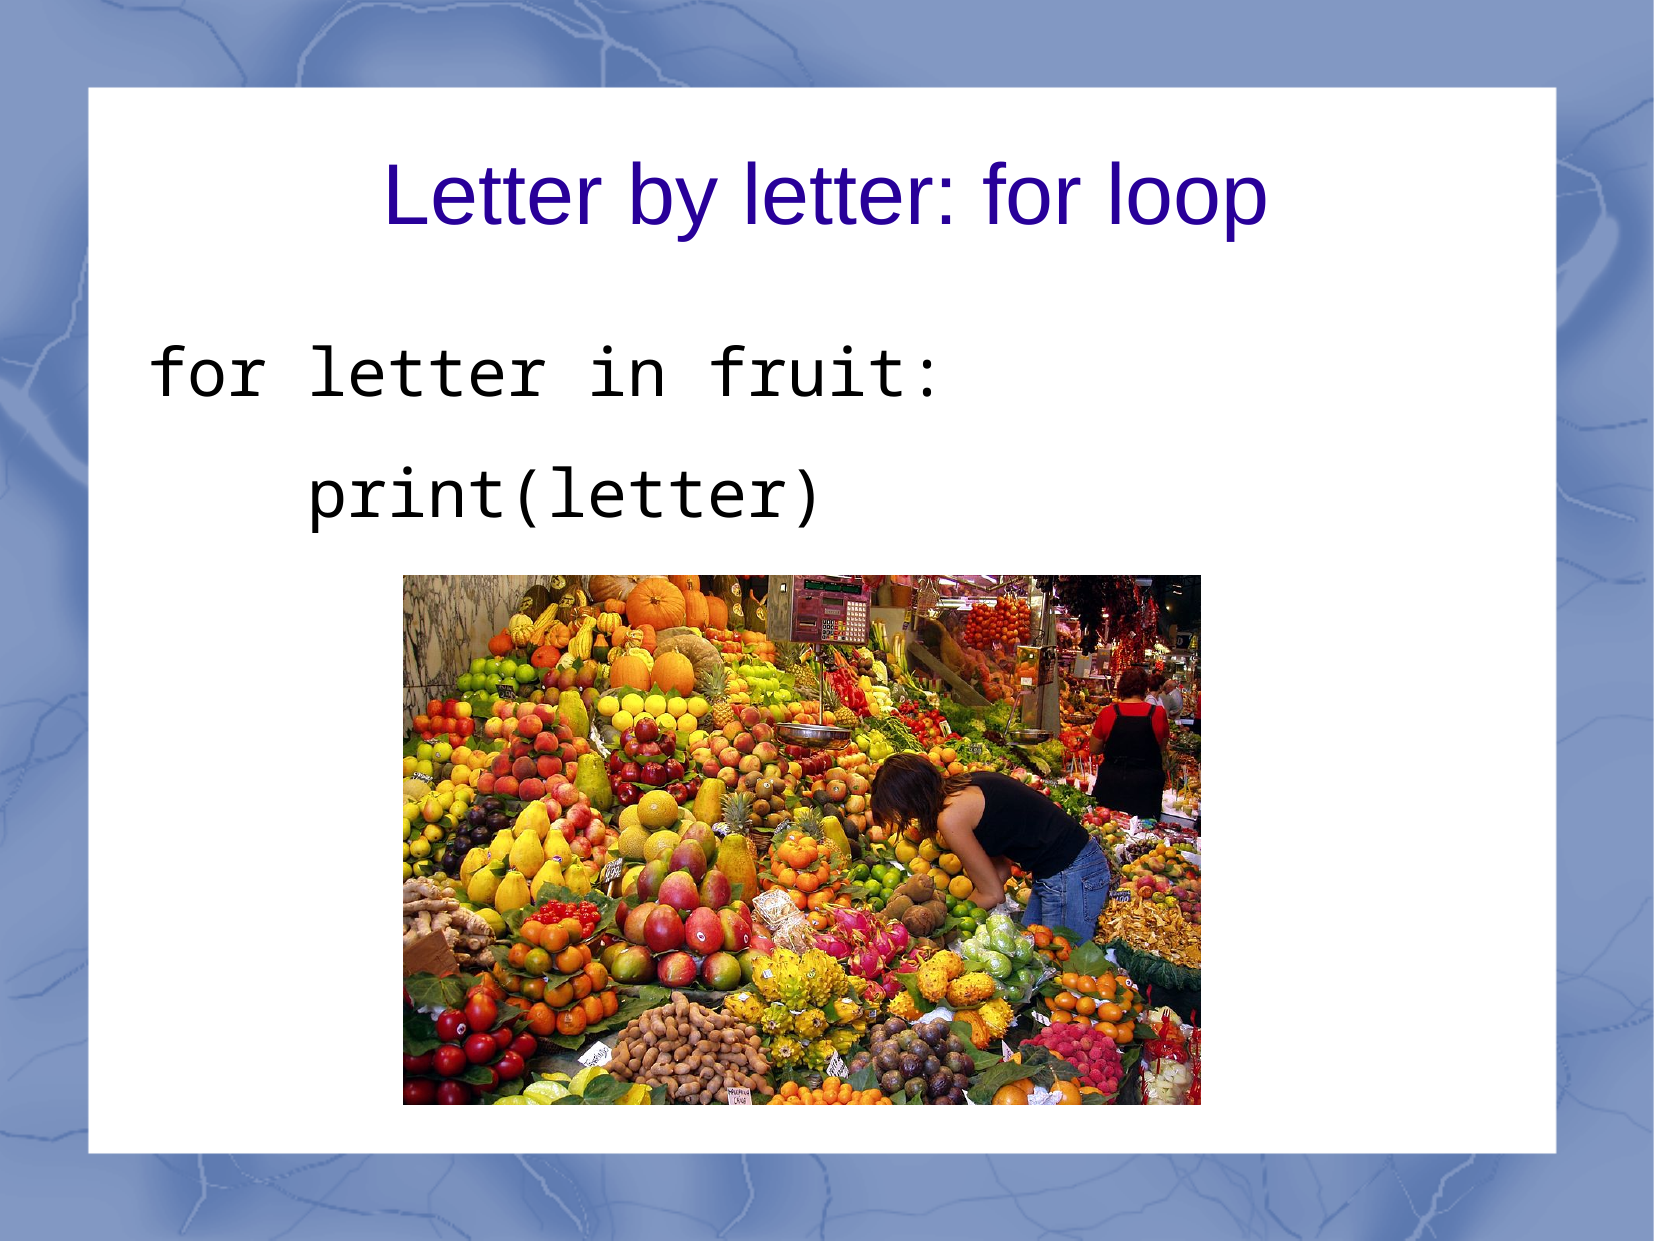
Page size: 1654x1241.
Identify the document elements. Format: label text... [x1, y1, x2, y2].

title Letter by letter: for loop [118, 90, 1536, 298]
picture [0, 0, 1654, 1241]
list for letter in fruit: print(letter) [147, 325, 1506, 1045]
